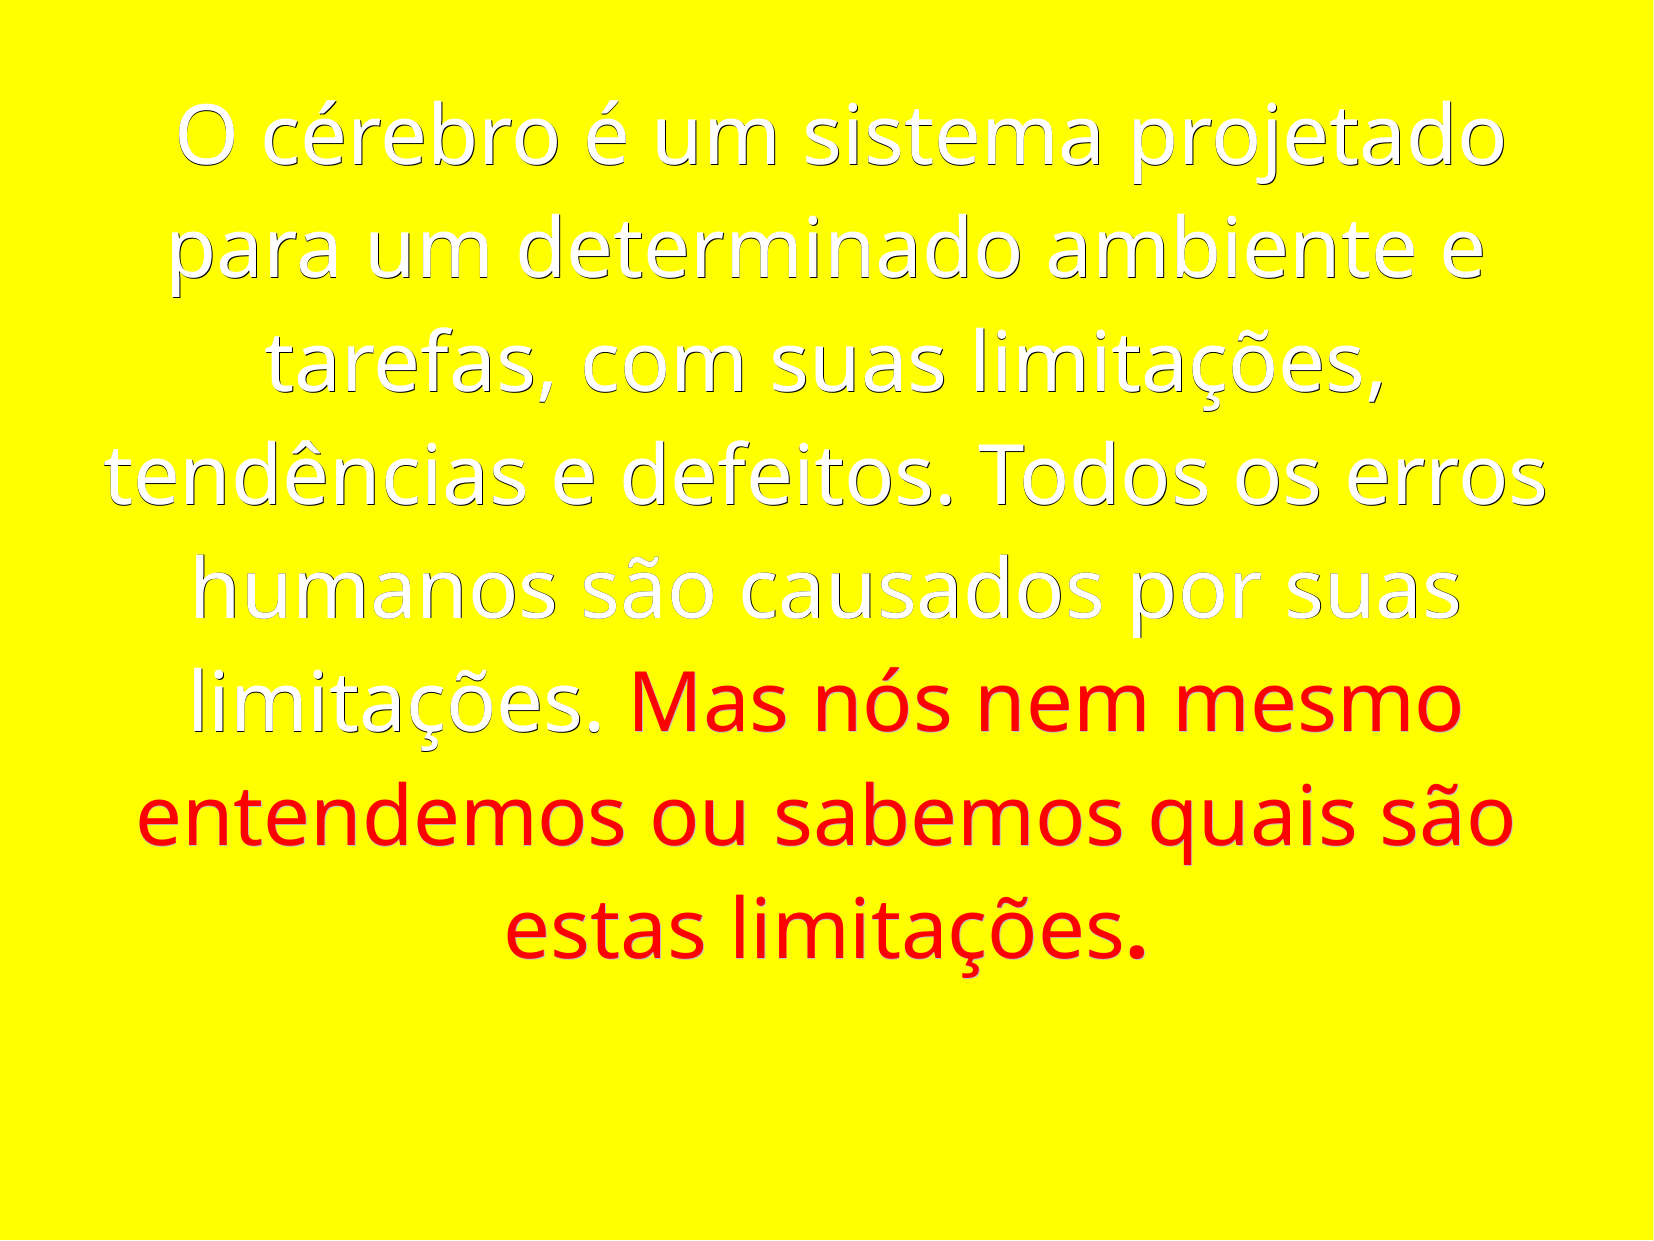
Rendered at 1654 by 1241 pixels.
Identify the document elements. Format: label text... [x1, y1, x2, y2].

subtitle O cérebro é um sistema projetado para um determinado ambiente e tarefas, com suas limitações, tendências e defeitos. Todos os erros humanos são causados por suas limitações. Mas nós nem mesmo entendemos ou sabemos quais são estas limitações. [82, 49, 1571, 1010]
